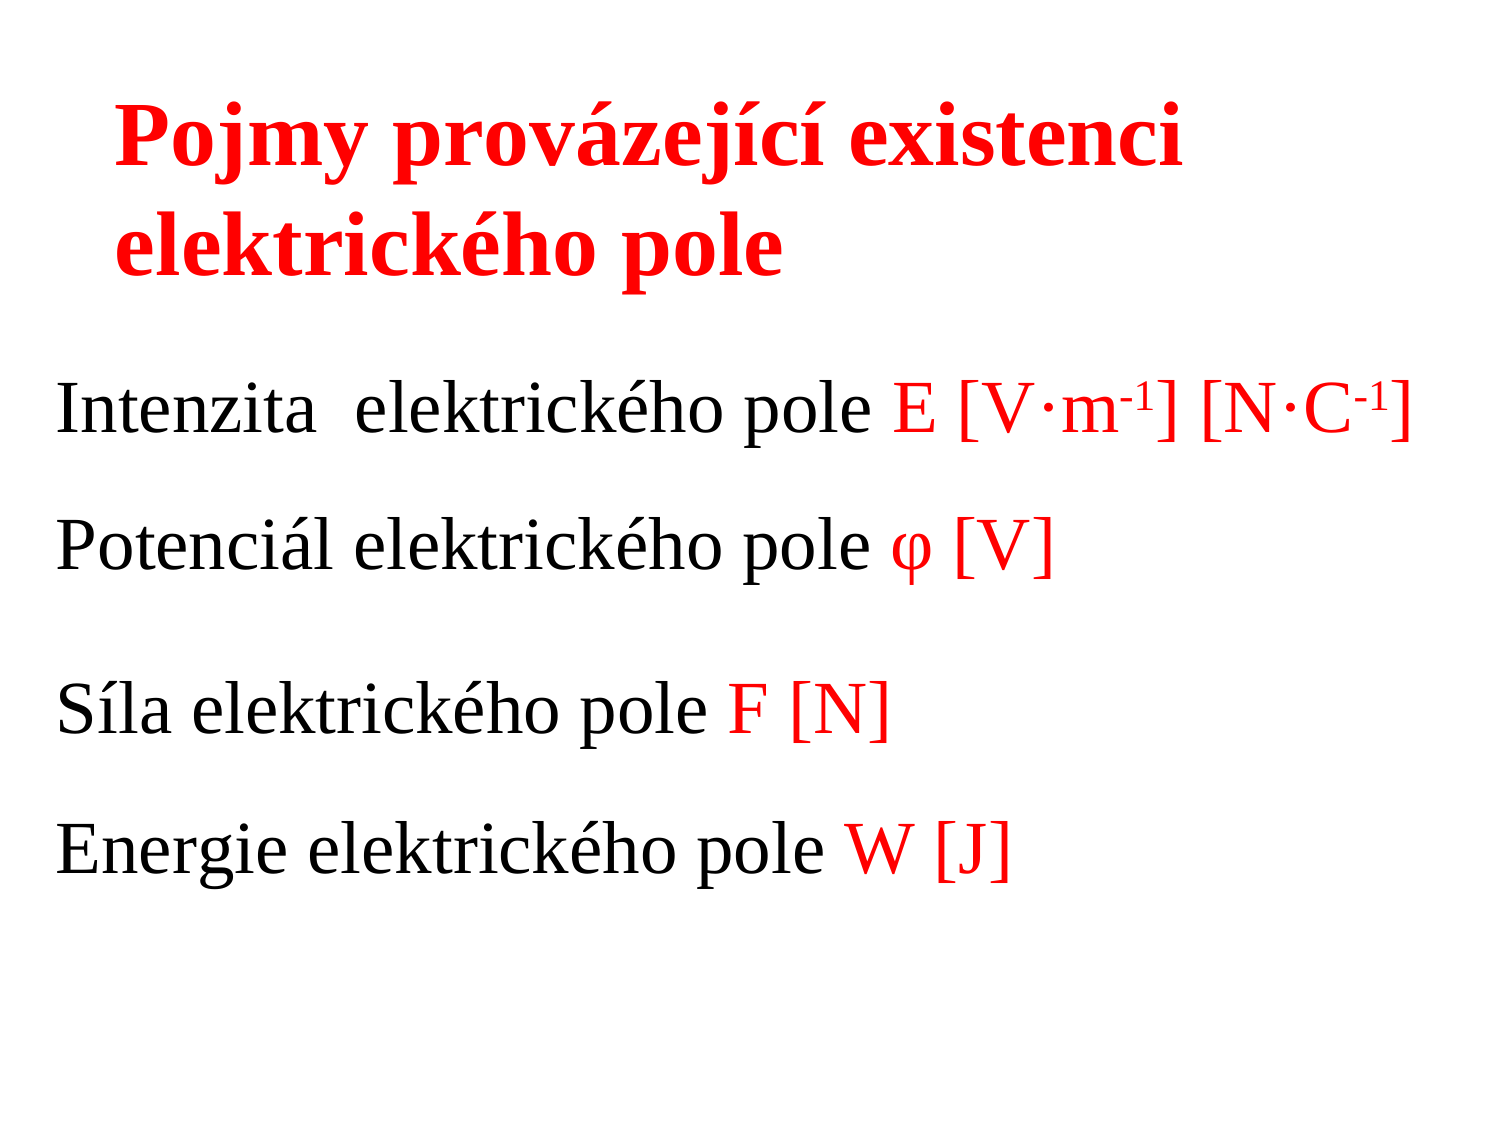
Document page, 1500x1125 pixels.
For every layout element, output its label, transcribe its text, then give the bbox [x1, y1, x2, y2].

text_box Pojmy provázející existenci elektrického pole [100, 66, 1388, 302]
text_box Intenzita elektrického pole E [V·m-1] [N·C-1] Potenciál elektrického pole φ [V] Síla elektrického pole F [N] Energie elektrického pole W [J] [41, 349, 1459, 897]
